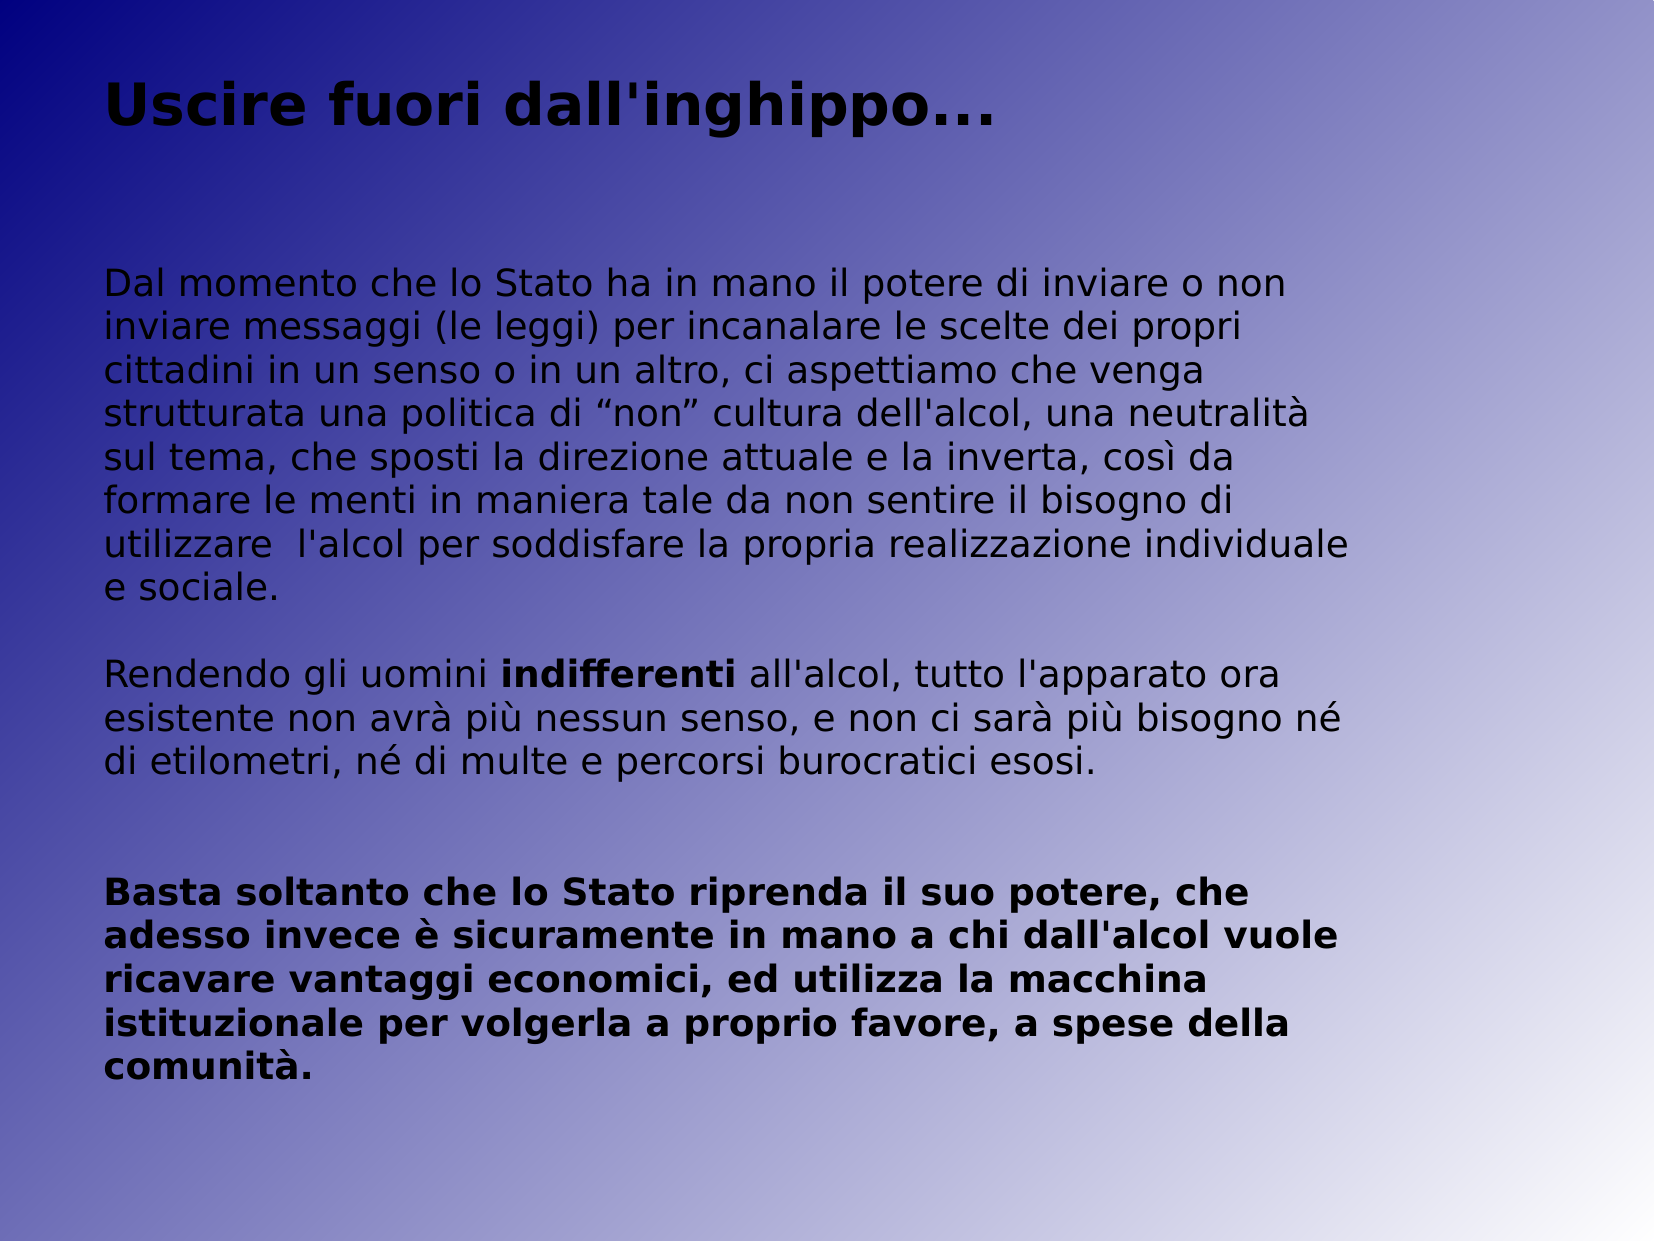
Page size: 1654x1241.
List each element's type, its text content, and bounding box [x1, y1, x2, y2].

text_box Uscire fuori dall'inghippo... [88, 64, 1329, 253]
text_box Dal momento che lo Stato ha in mano il potere di inviare o non inviare messaggi (le leggi) per incanalare le scelte dei propri cittadini in un senso o in un altro, ci aspettiamo che venga strutturata una politica di “non” cultura dell'alcol, una neutralità sul tema, che sposti la direzione attuale e la inverta, così da formare le menti in maniera tale da non sentire il bisogno di utilizzare l'alcol per soddisfare la propria realizzazione individuale e sociale. Rendendo gli uomini indifferenti all'alcol, tutto l'apparato ora esistente non avrà più nessun senso, e non ci sarà più bisogno né di etilometri, né di multe e percorsi burocratici esosi. Basta soltanto che lo Stato riprenda il suo potere, che adesso invece è sicuramente in mano a chi dall'alcol vuole ricavare vantaggi economici, ed utilizza la macchina istituzionale per volgerla a proprio favore, a spese della comunità. [88, 253, 1388, 1096]
